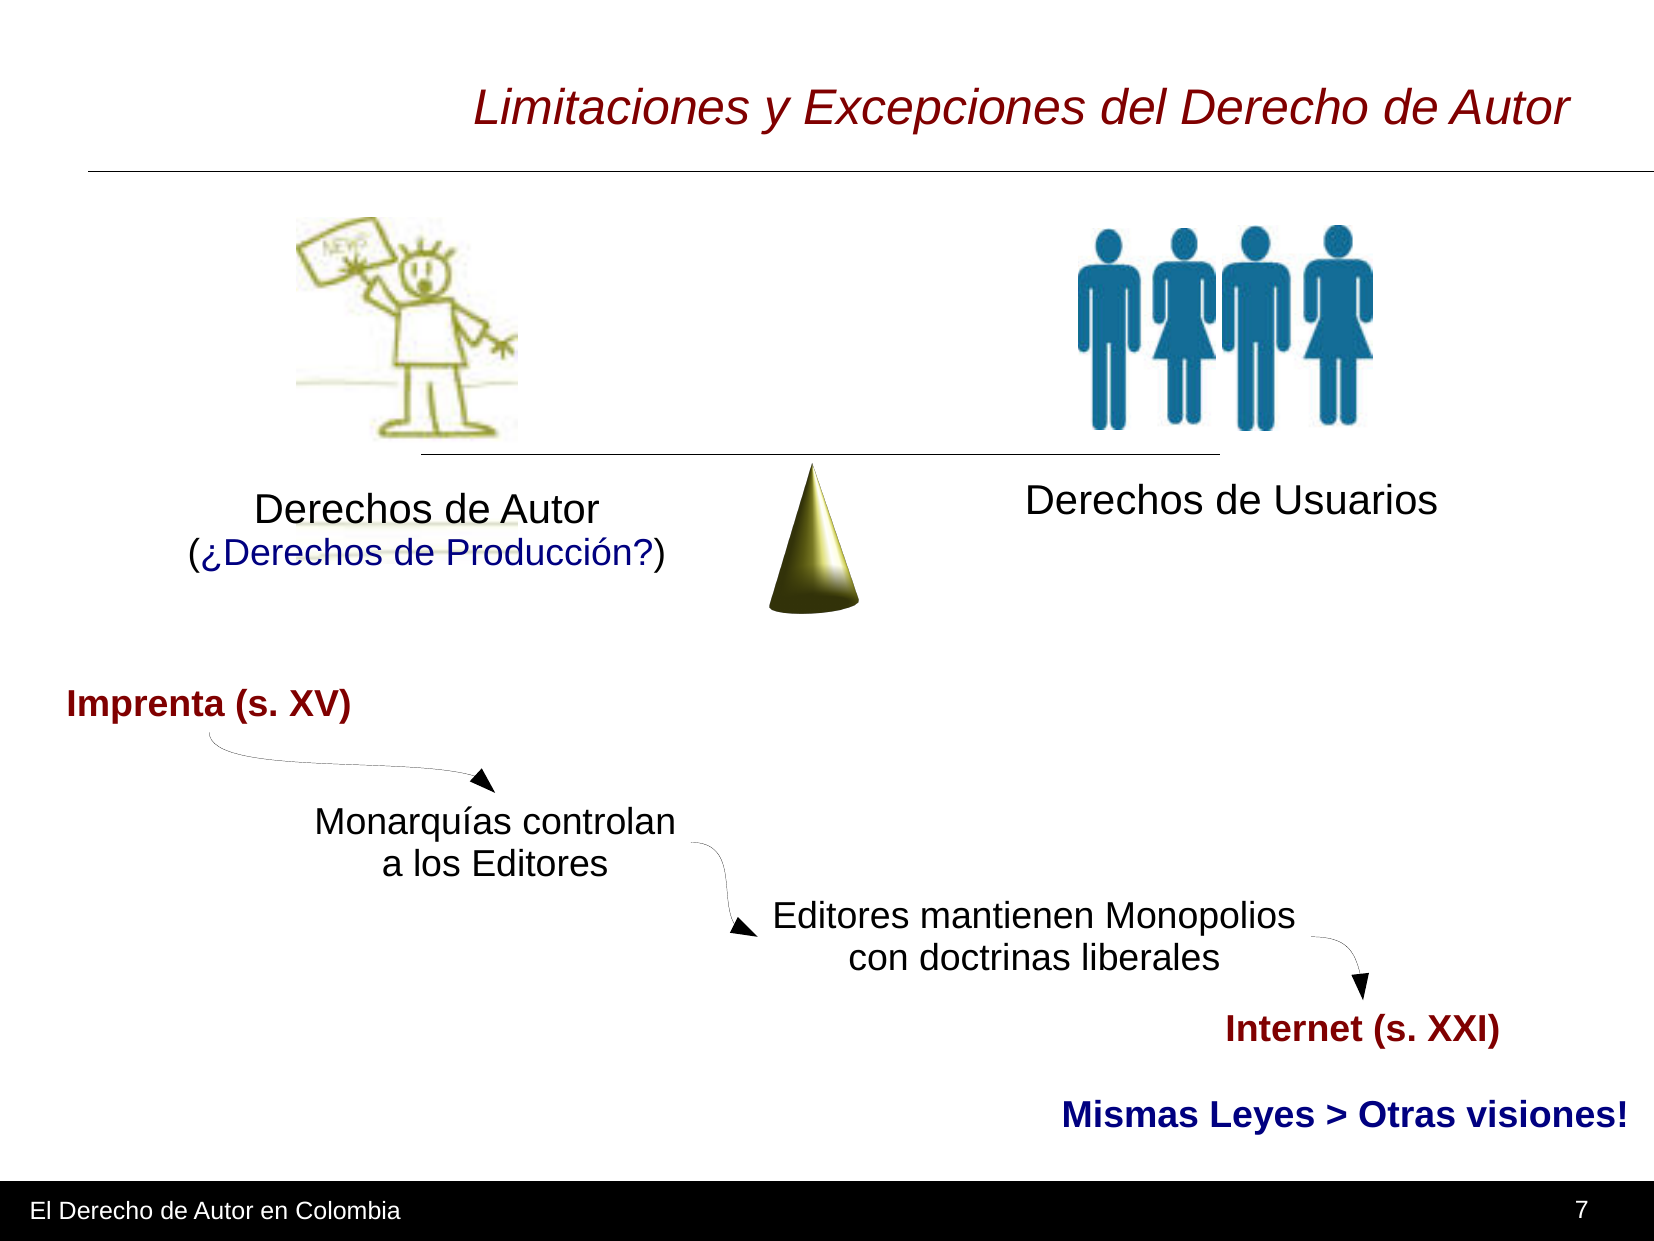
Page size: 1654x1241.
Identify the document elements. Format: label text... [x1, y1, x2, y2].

picture [1222, 225, 1373, 431]
text_box Editores mantienen Monopolios con doctrinas liberales [757, 887, 1312, 987]
title Limitaciones y Excepciones del Derecho de Autor [82, 67, 1571, 148]
text_box Monarquías controlan a los Editores [299, 792, 691, 892]
text_box Internet (s. XXI) [1210, 1000, 1516, 1058]
text_box Imprenta (s. XV) [51, 675, 367, 733]
text_box Derechos de Autor (¿Derechos de Producción?) [172, 478, 681, 582]
picture [296, 217, 518, 478]
text_box Derechos de Usuarios [1010, 469, 1454, 531]
picture [1078, 228, 1216, 430]
text_box Mismas Leyes > Otras visiones! [1046, 1086, 1645, 1144]
